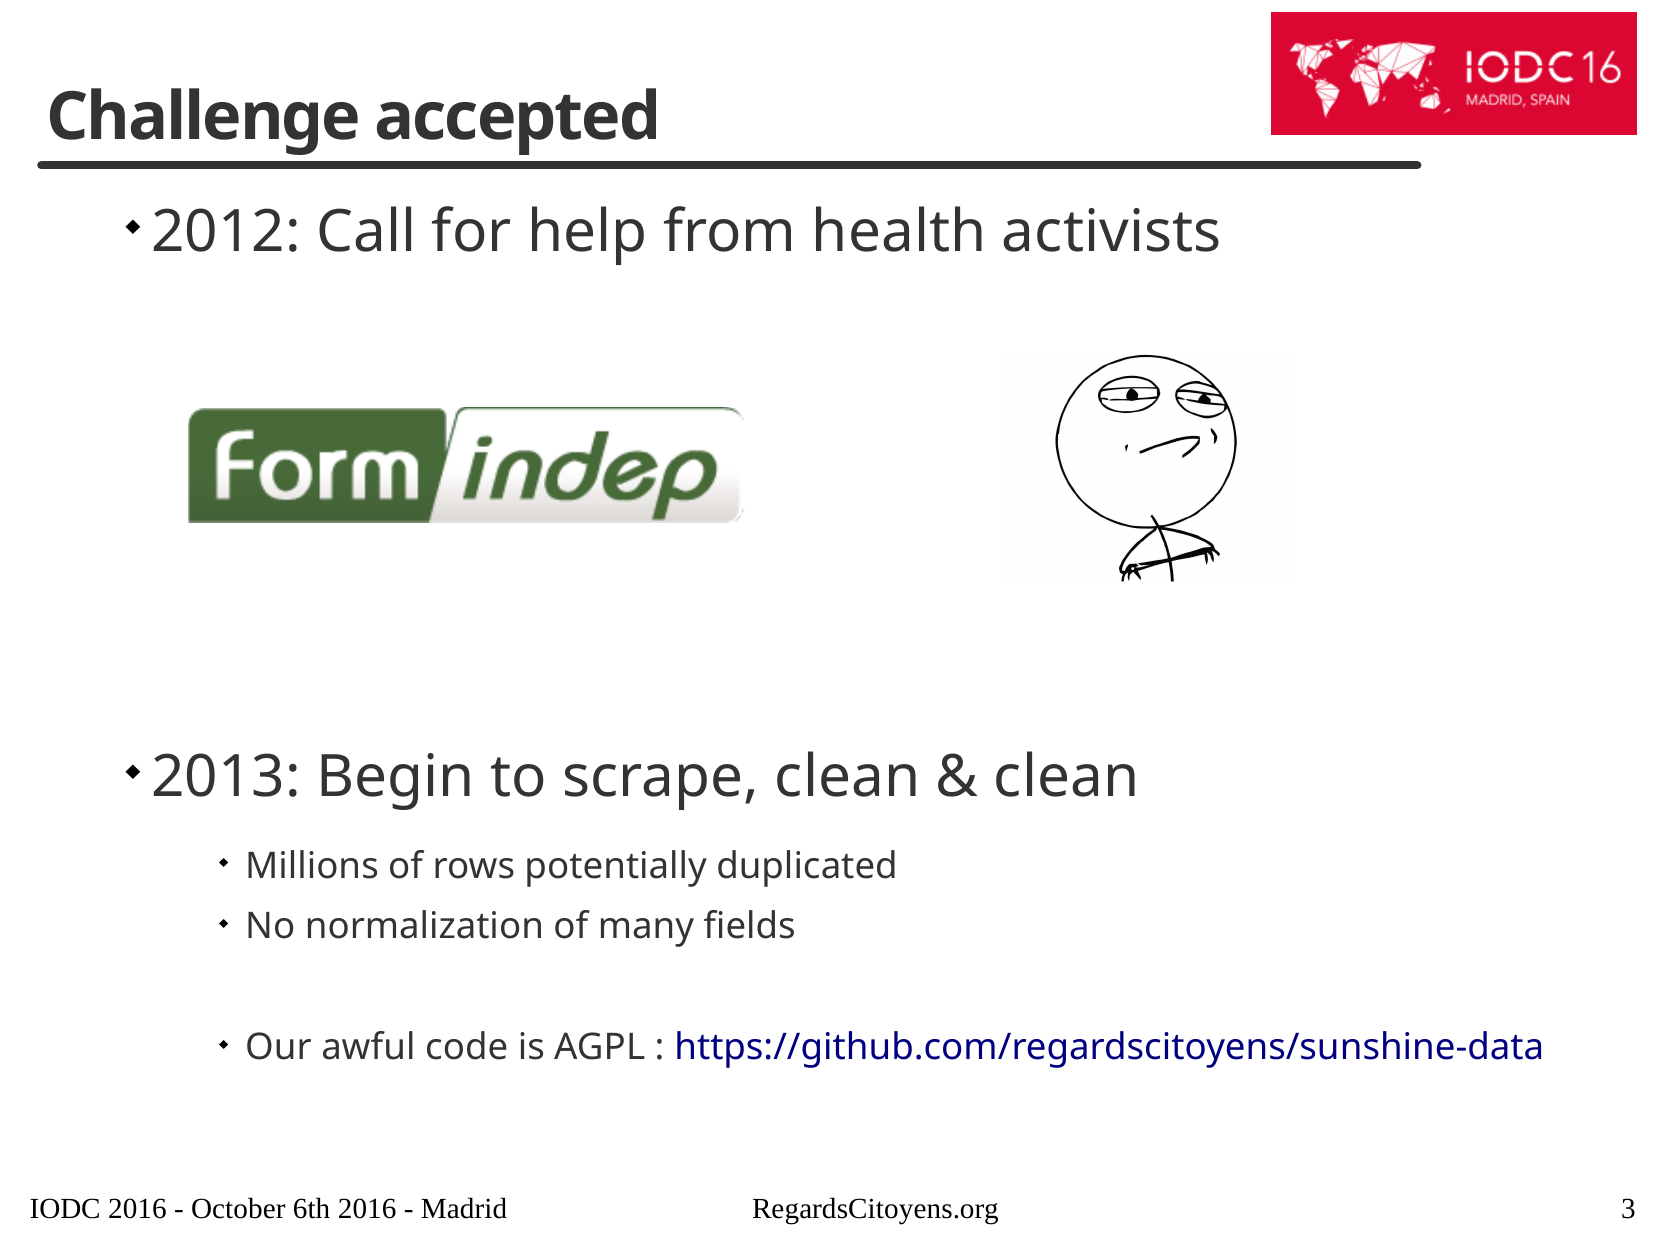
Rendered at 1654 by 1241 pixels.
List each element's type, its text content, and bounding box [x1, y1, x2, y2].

picture [1271, 12, 1637, 135]
list 2012: Call for help from health activists 2013: Begin to scrape, clean & clean Millions of rows potentially duplicated No normalization of many fields Our awful code is AGPL : https://github.com/regardscitoyens/sunshine-data [94, 188, 1619, 1075]
picture [188, 407, 745, 523]
title Challenge accepted [29, 37, 1518, 189]
